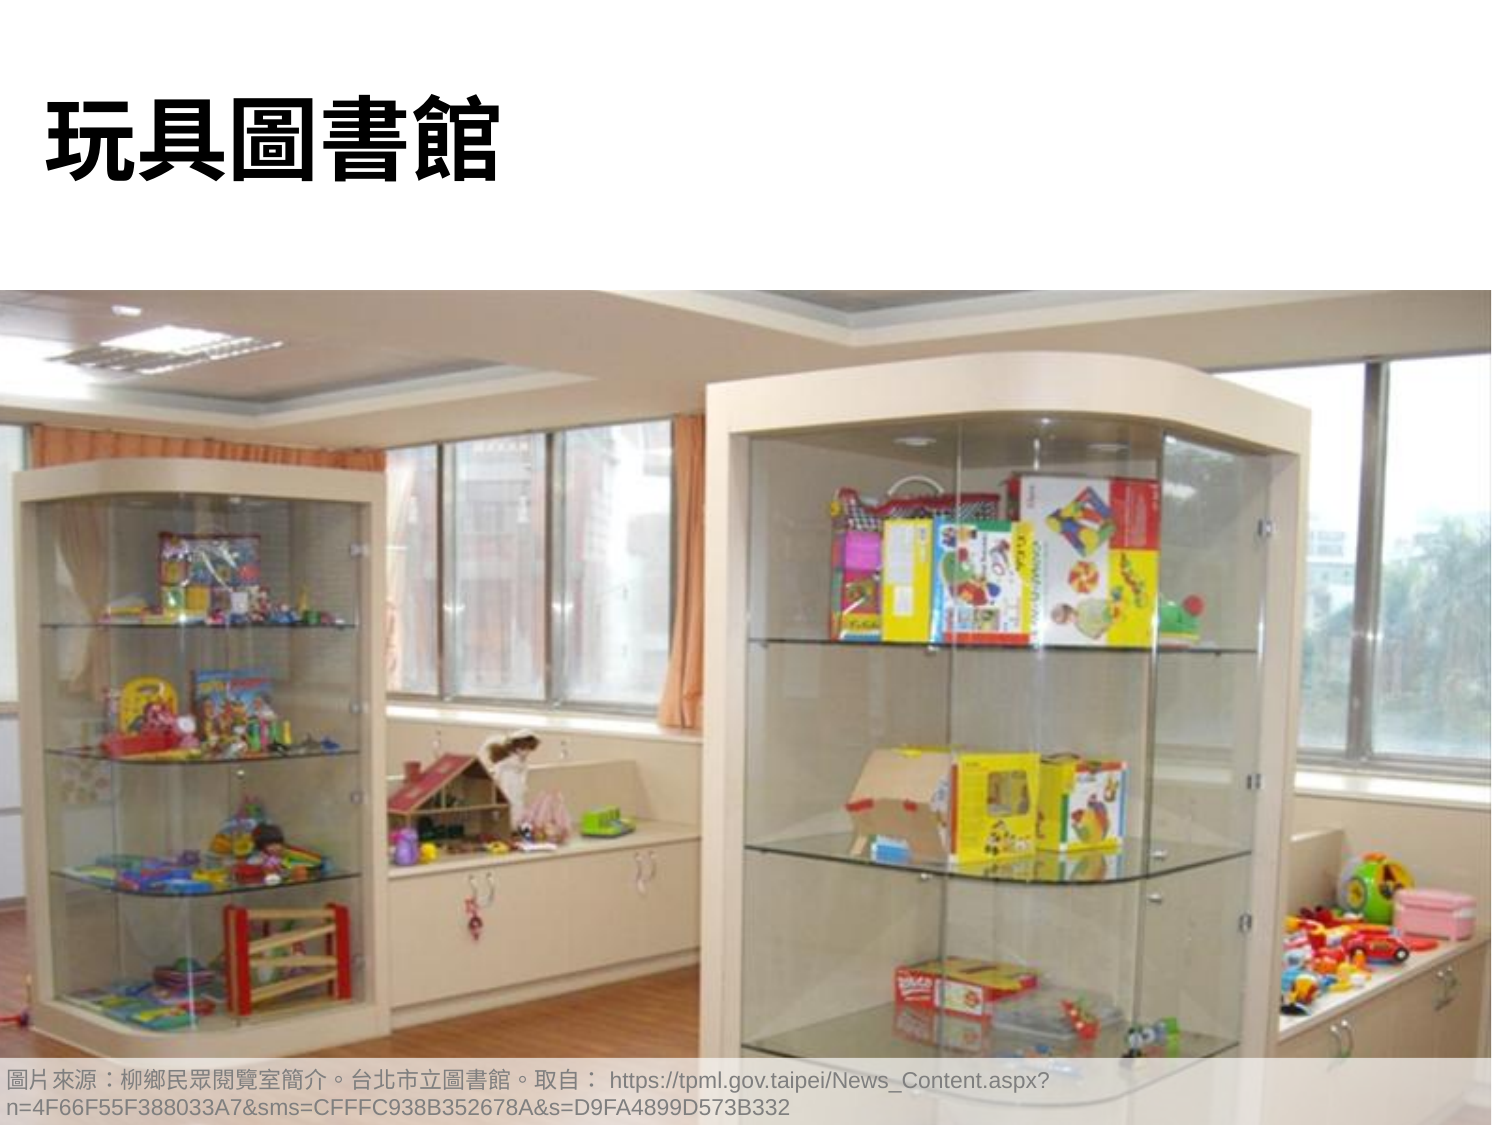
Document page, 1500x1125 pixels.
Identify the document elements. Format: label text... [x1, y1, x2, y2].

title 玩具圖書館 [29, 42, 1380, 231]
picture [0, 290, 1492, 1057]
text_box 圖片來源：柳鄉民眾閱覽室簡介。台北市立圖書館。取自：https://tpml.gov.taipei/News_Content.aspx?n=4F66F55F388033A7&sms=CFFFC938B352678A&s=D9FA4899D573B332 [0, 1057, 1500, 1125]
